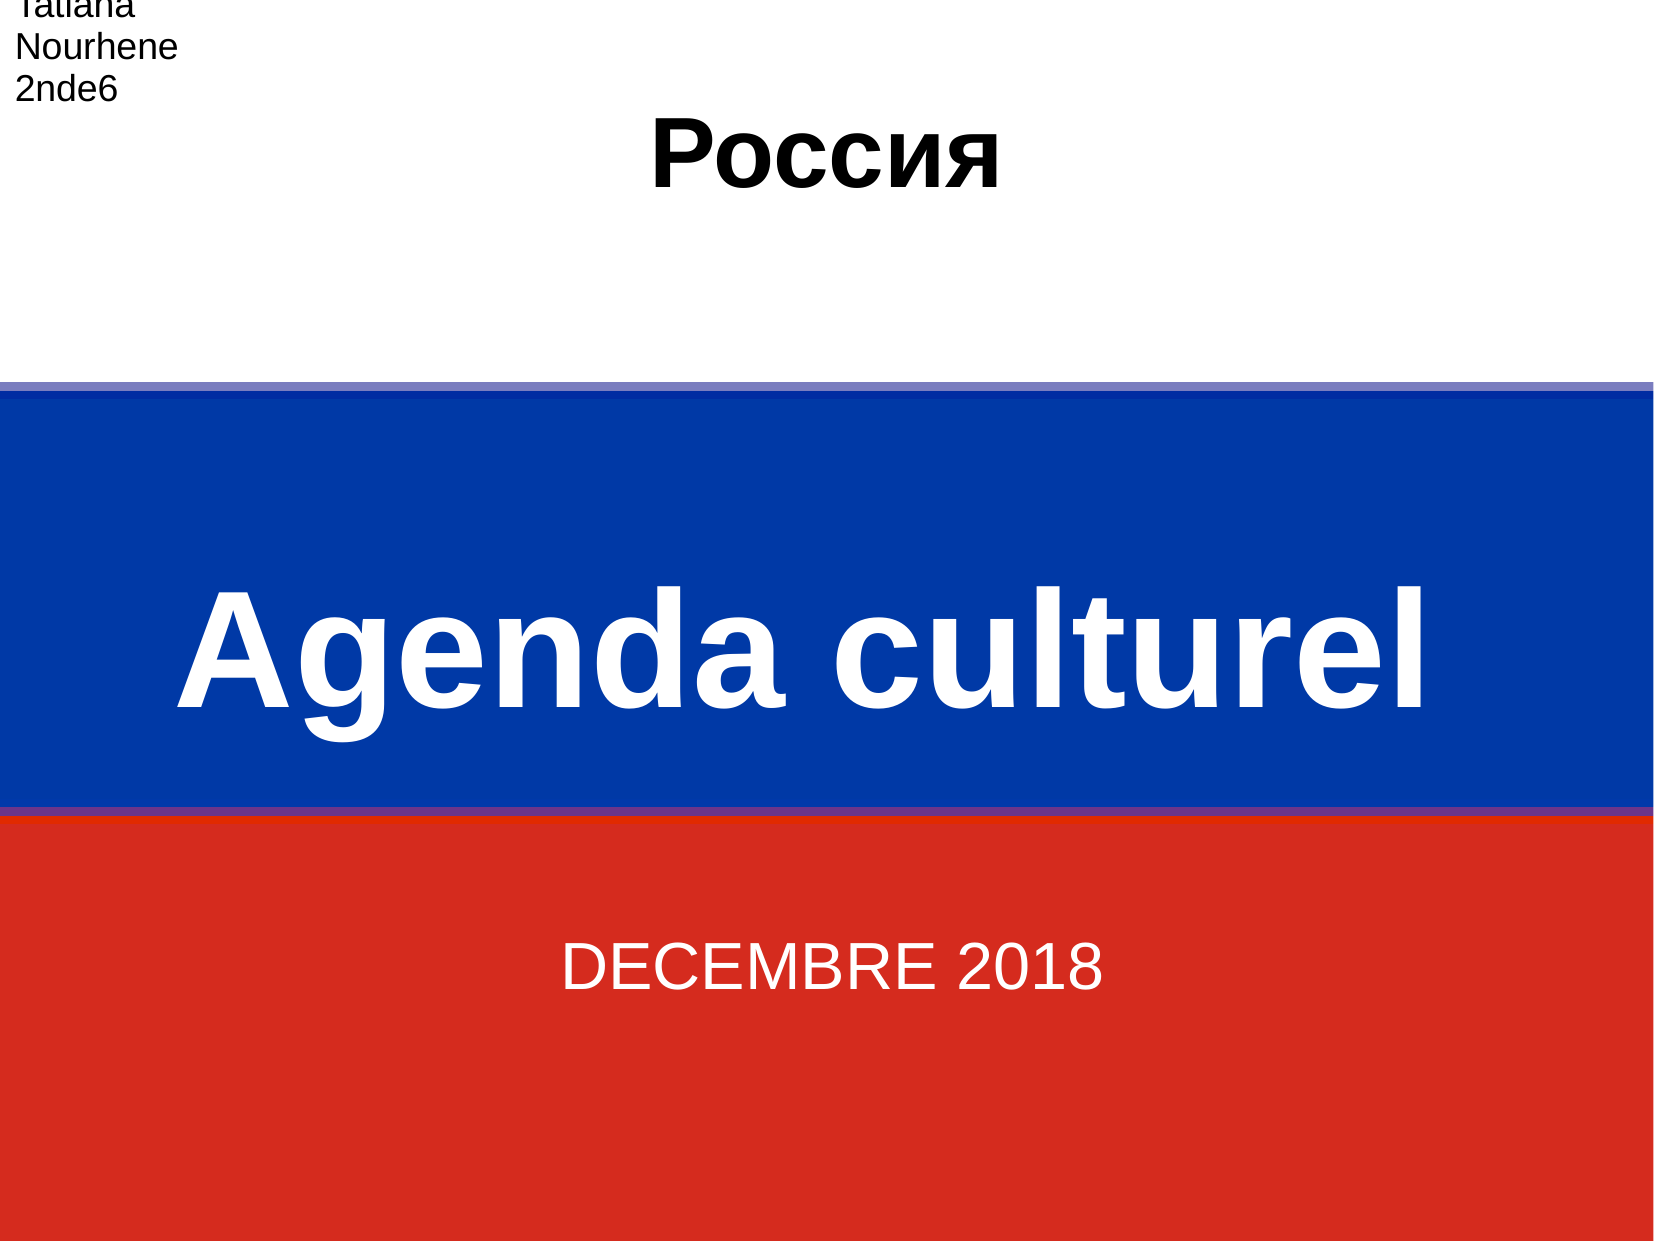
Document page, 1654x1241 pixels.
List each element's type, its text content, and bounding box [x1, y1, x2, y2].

text_box DECEMBRE 2018 [312, 921, 1353, 1011]
text_box Tatiana Nourhene 2nde6 [0, 0, 579, 118]
picture [0, 0, 1654, 1241]
subtitle Agenda culturel [82, 290, 1571, 1010]
title Россия [82, 49, 1571, 257]
